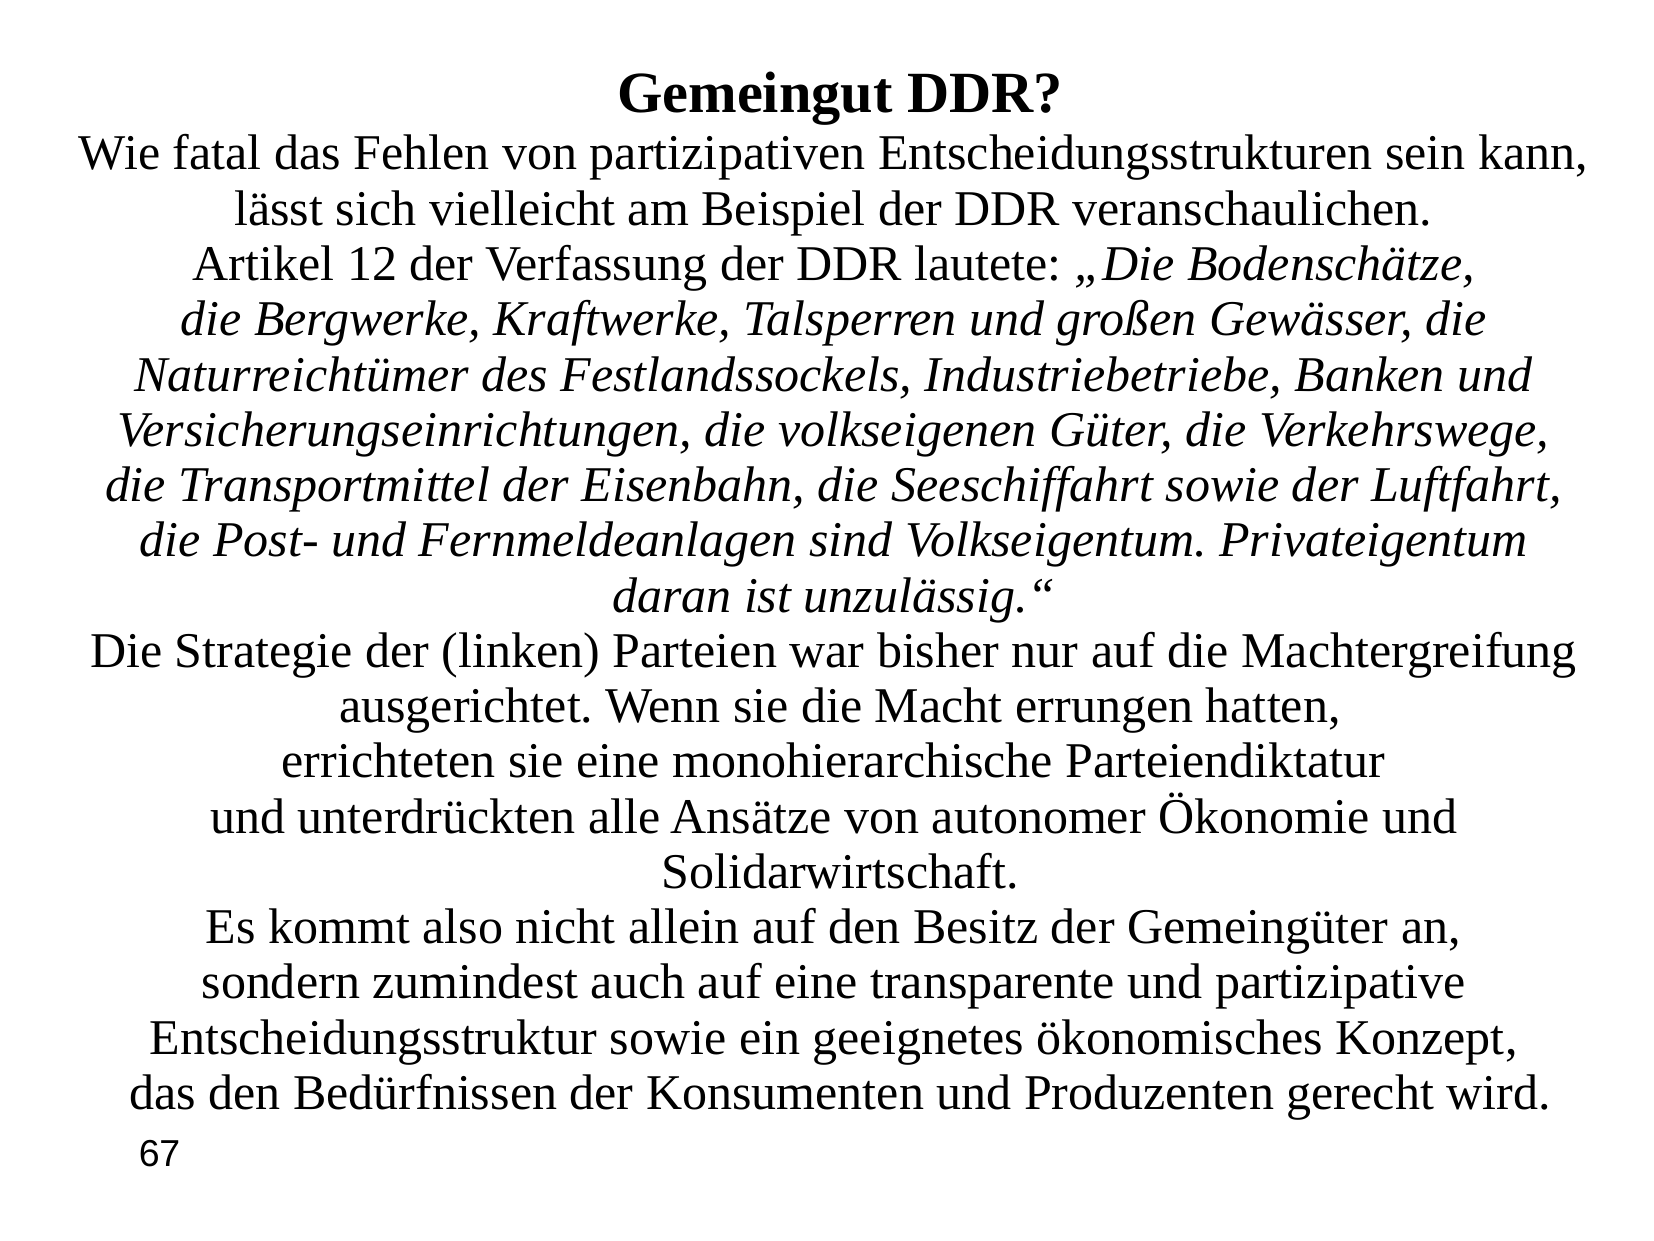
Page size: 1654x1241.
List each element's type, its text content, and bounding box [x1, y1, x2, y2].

text_box <Nummer> [124, 1125, 207, 1183]
text_box Gemeingut DDR? Wie fatal das Fehlen von partizipativen Entscheidungsstrukturen sein kann, lässt sich vielleicht am Beispiel der DDR veranschaulichen. Artikel 12 der Verfassung der DDR lautete: „Die Bodenschätze, die Bergwerke, Kraftwerke, Talsperren und großen Gewässer, die Naturreichtümer des Festlandssockels, Industriebetriebe, Banken und Versicherungseinrichtungen, die volkseigenen Güter, die Verkehrswege, die Transportmittel der Eisenbahn, die Seeschiffahrt sowie der Luftfahrt, die Post- und Fernmeldeanlagen sind Volkseigentum. Privateigentum daran ist unzulässig.“ Die Strategie der (linken) Parteien war bisher nur auf die Machtergreifung ausgerichtet. Wenn sie die Macht errungen hatten, errichteten sie eine monohierarchische Parteiendiktatur und unterdrückten alle Ansätze von autonomer Ökonomie und Solidarwirtschaft. Es kommt also nicht allein auf den Besitz der Gemeingüter an, sondern zumindest auch auf eine transparente und partizipative Entscheidungsstruktur sowie ein geeignetes ökonomisches Konzept, das den Bedürfnissen der Konsumenten und Produzenten gerecht wird. [64, 53, 1617, 1128]
